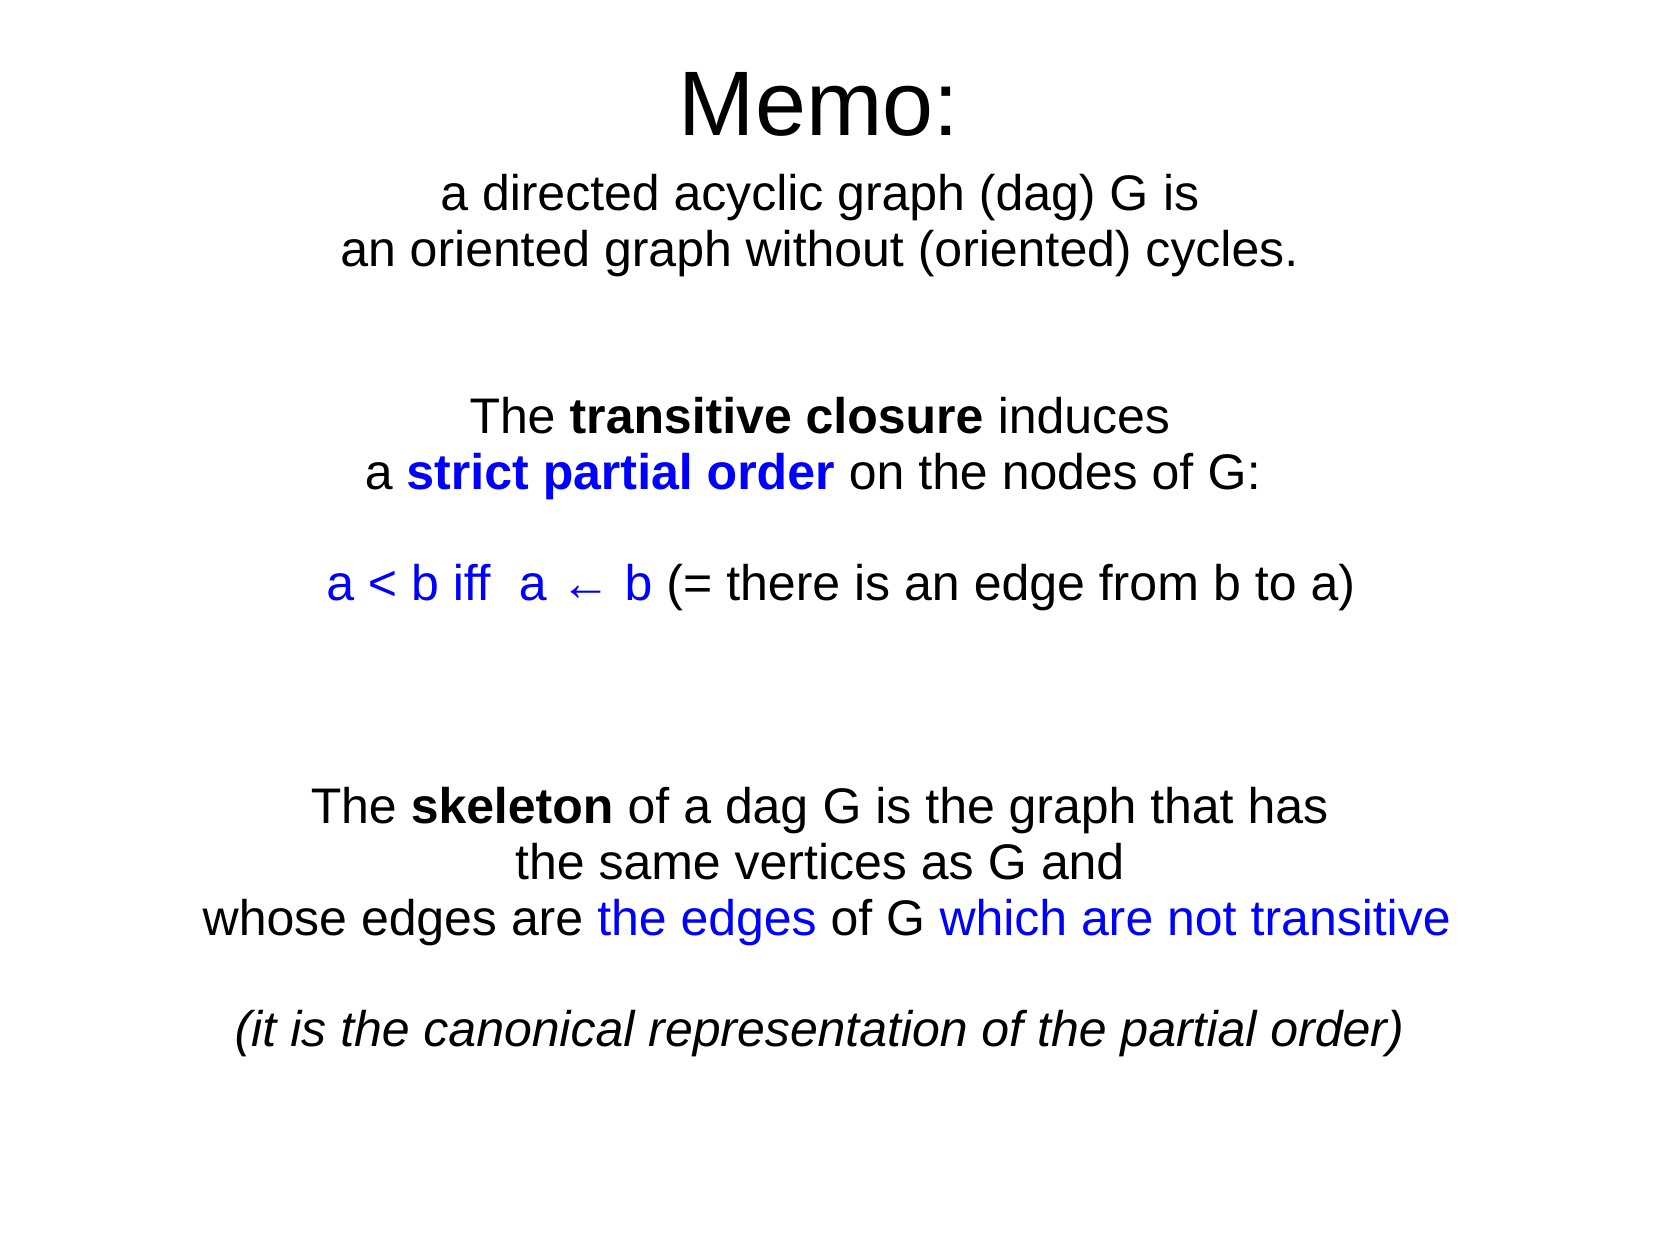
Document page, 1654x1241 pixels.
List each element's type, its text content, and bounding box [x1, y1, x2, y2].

title Memo: [75, 0, 1564, 208]
subtitle a directed acyclic graph (dag) G is an oriented graph without (oriented) cycles. The transitive closure induces a strict partial order on the nodes of G: a < b iff a ← b (= there is an edge from b to a) The skeleton of a dag G is the graph that has the same vertices as G and whose edges are the edges of G which are not transitive (it is the canonical representation of the partial order) [82, 165, 1571, 1234]
